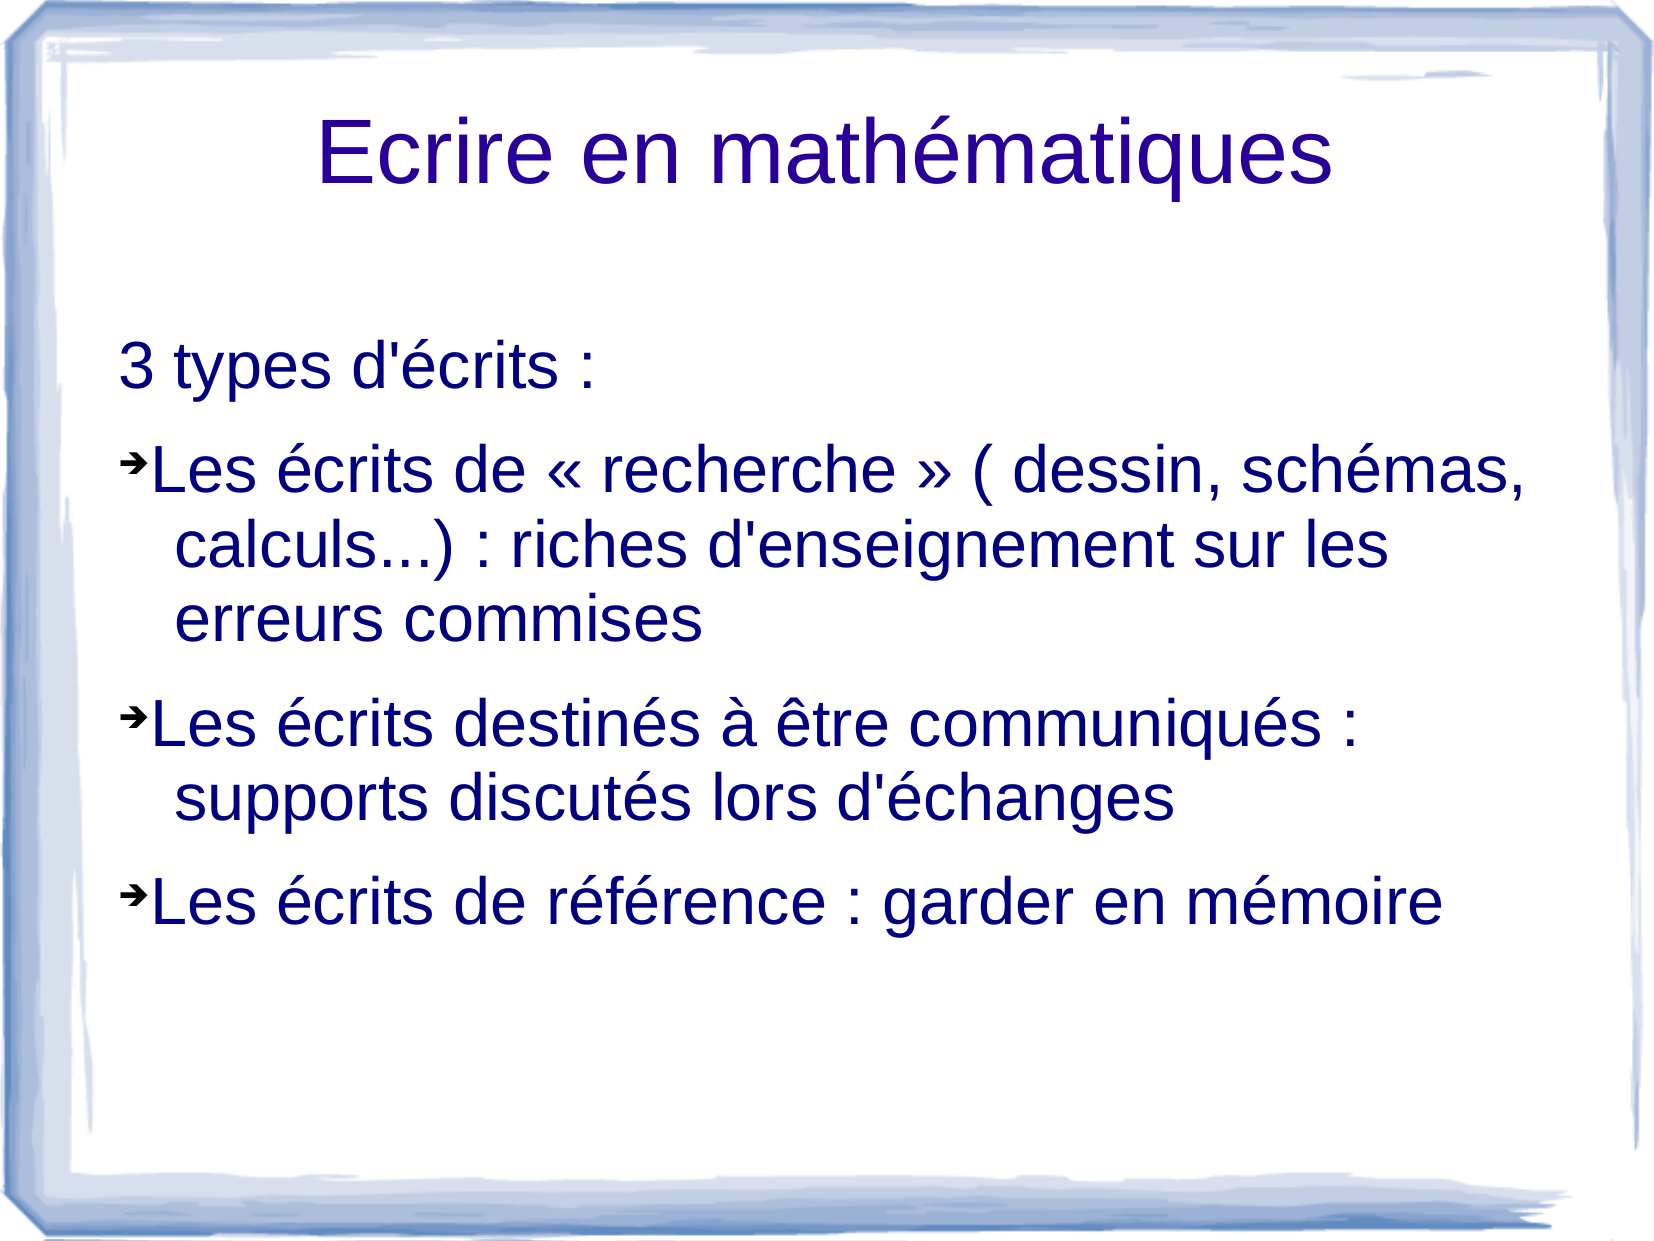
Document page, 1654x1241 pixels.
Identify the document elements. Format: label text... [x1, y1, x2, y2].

picture [0, 0, 1654, 1241]
title Ecrire en mathématiques [82, 49, 1570, 256]
list 3 types d'écrits : Les écrits de « recherche » ( dessin, schémas, calculs...) : riches d'enseignement sur les erreurs commises Les écrits destinés à être communiqués : supports discutés lors d'échanges Les écrits de référence : garder en mémoire [118, 324, 1570, 1144]
